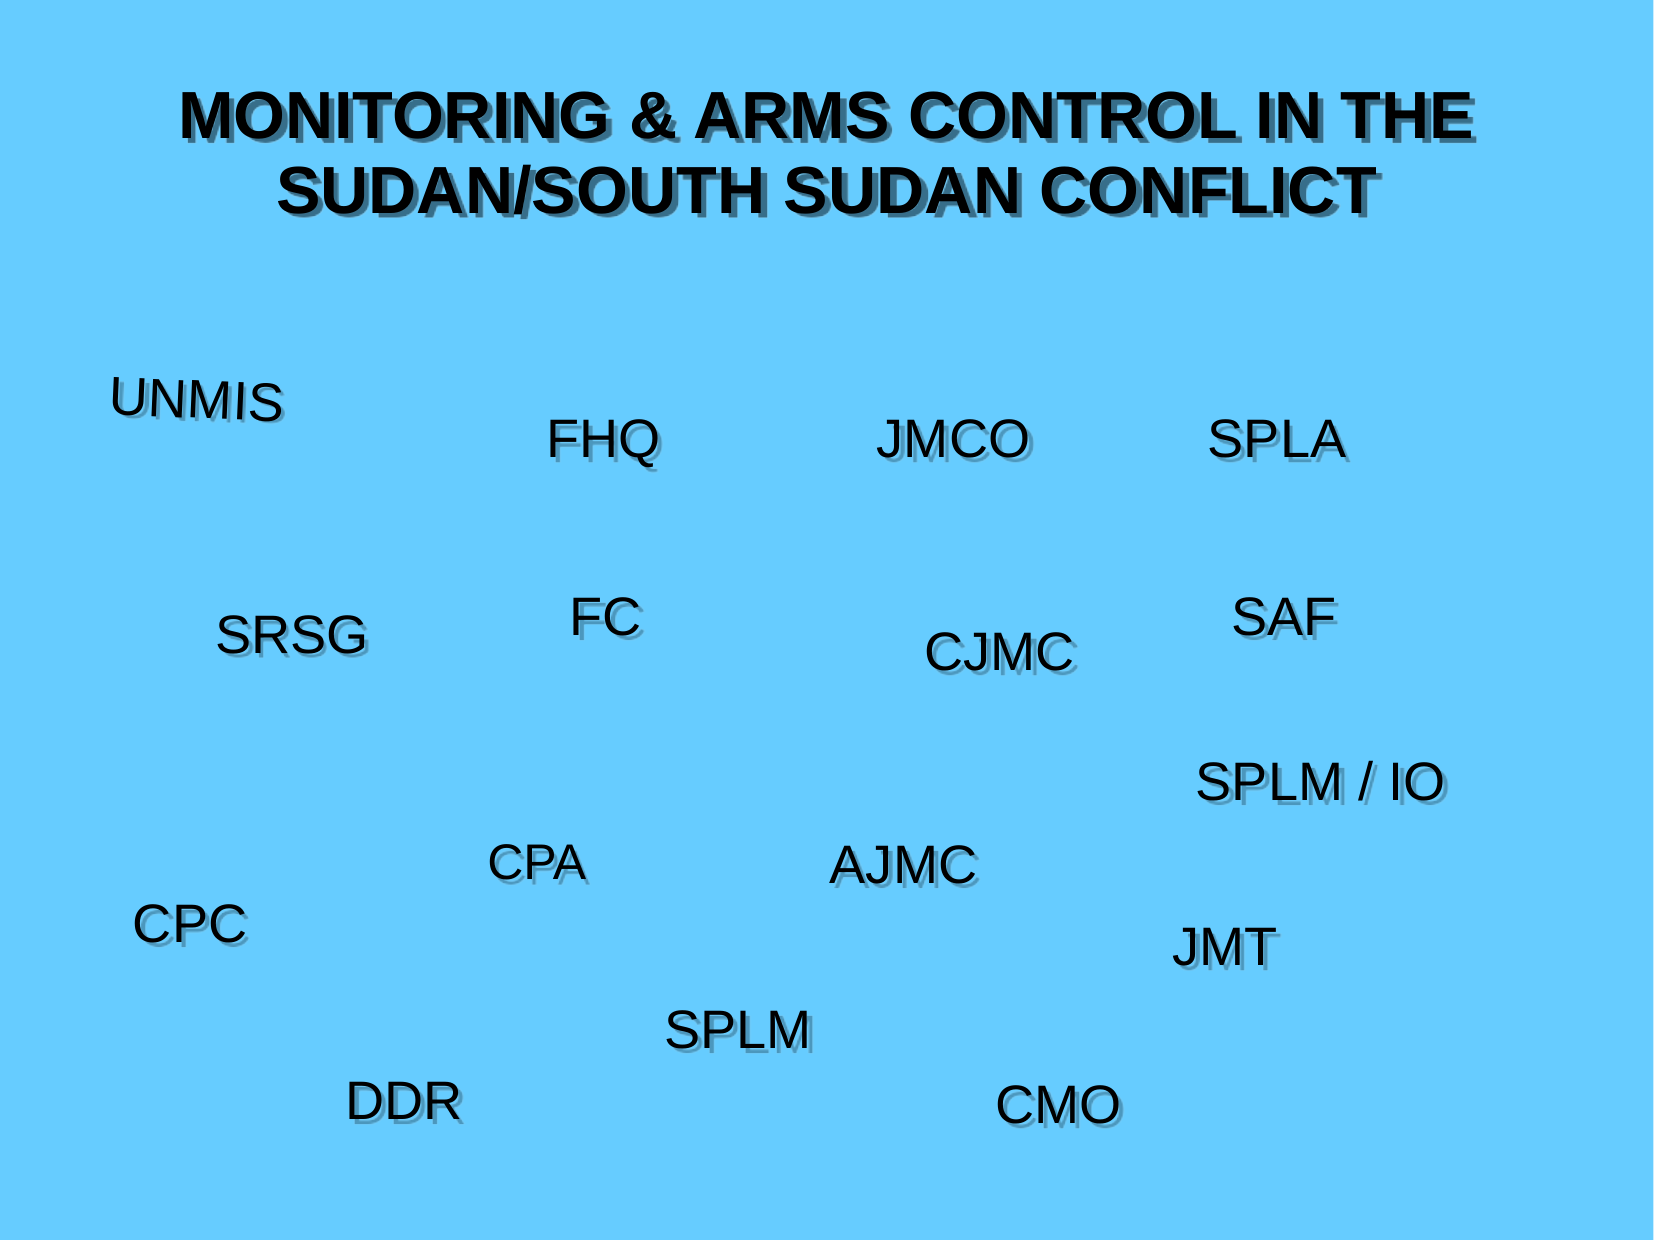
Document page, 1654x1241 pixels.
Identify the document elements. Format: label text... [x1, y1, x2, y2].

text_box CPC [118, 885, 426, 962]
text_box CJMC [909, 614, 1430, 690]
text_box CPA [472, 826, 814, 898]
text_box SPLA [1192, 401, 1571, 477]
text_box CMO [980, 1067, 1571, 1143]
text_box FC [555, 578, 922, 655]
title MONITORING & ARMS CONTROL IN THE SUDAN/SOUTH SUDAN CONFLICT [82, 0, 1571, 307]
text_box AJMC [814, 826, 1323, 903]
text_box SPLM / IO [1181, 744, 1642, 820]
text_box SPLM [649, 992, 1063, 1068]
text_box JMCO [862, 401, 1192, 477]
text_box SAF [1216, 578, 1536, 655]
text_box UNMIS [93, 357, 498, 451]
text_box FHQ [531, 401, 862, 477]
text_box JMT [1157, 909, 1536, 985]
text_box SRSG [200, 596, 626, 674]
text_box DDR [330, 1062, 686, 1139]
